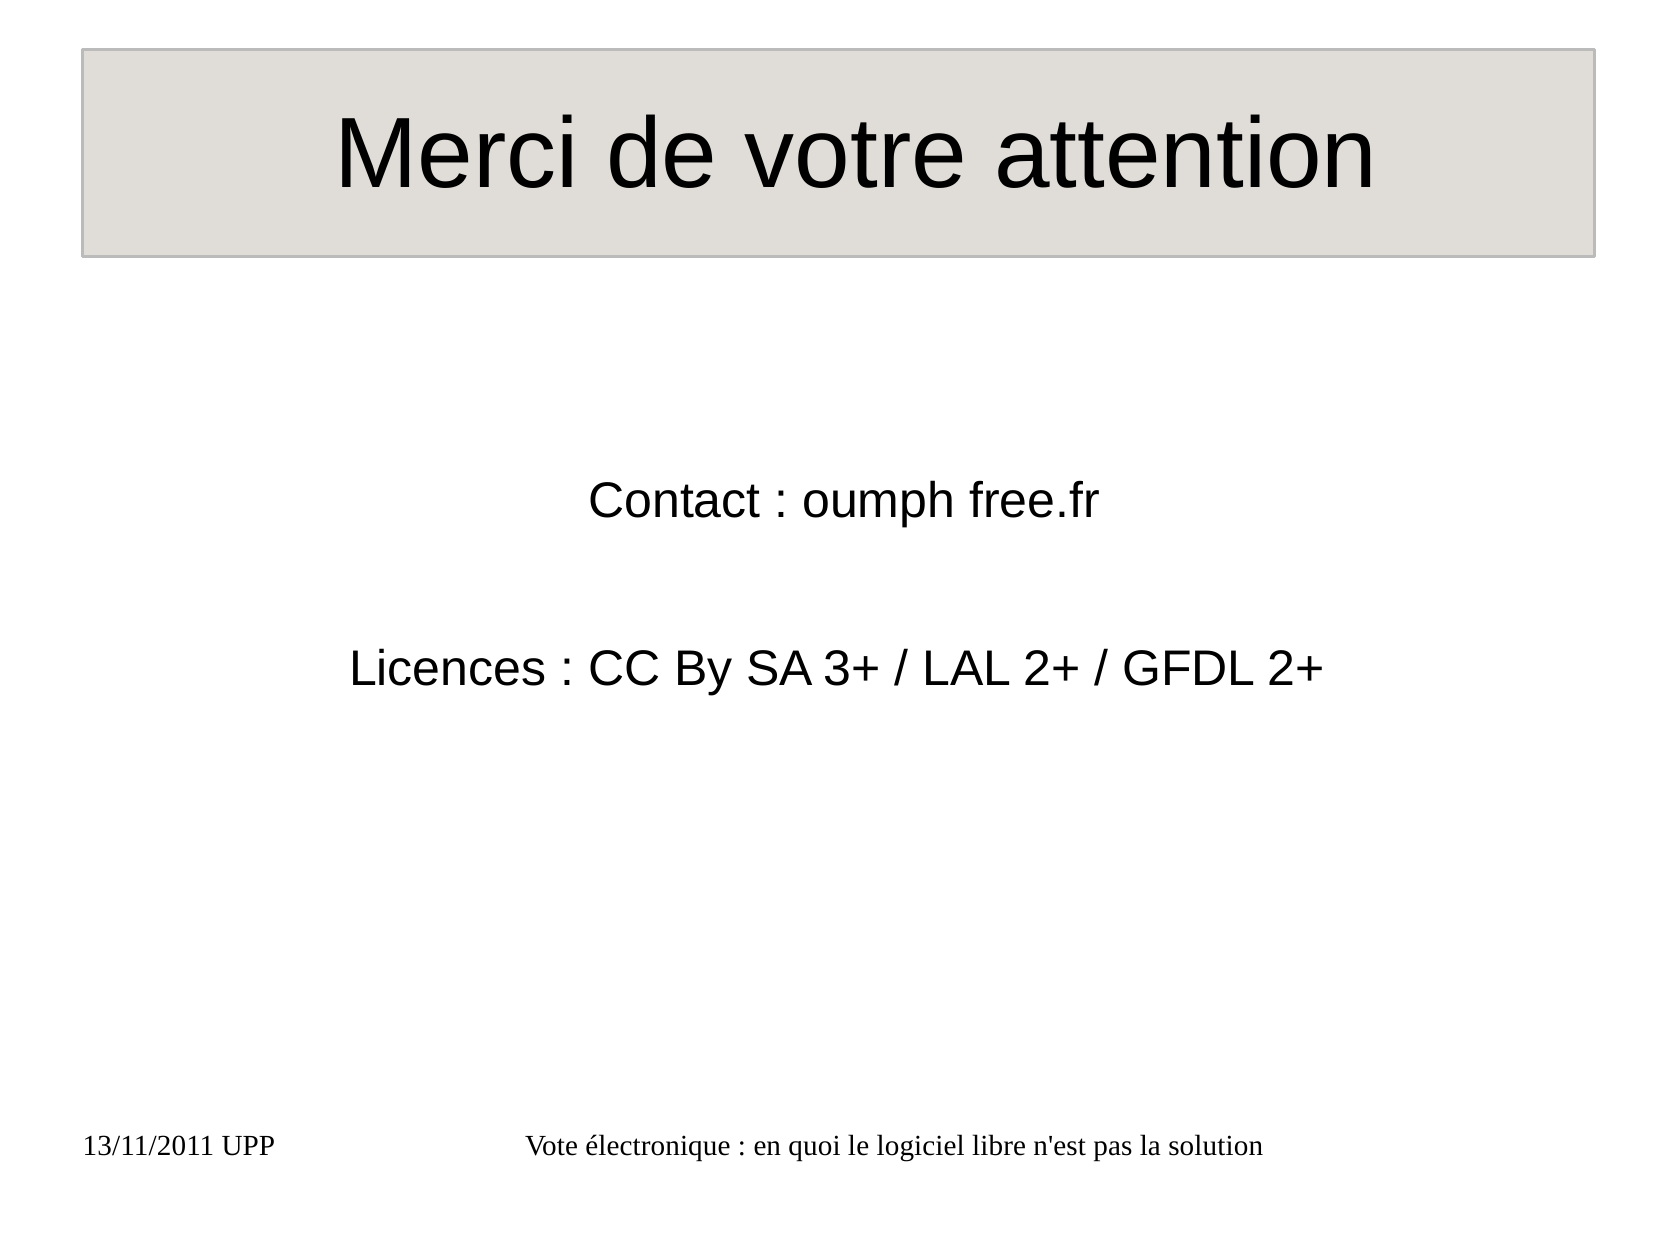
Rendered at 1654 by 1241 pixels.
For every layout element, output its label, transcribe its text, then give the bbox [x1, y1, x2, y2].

subtitle Contact : oumph free.fr Licences : CC By SA 3+ / LAL 2+ / GFDL 2+ [82, 472, 1571, 907]
title Merci de votre attention [82, 49, 1595, 257]
